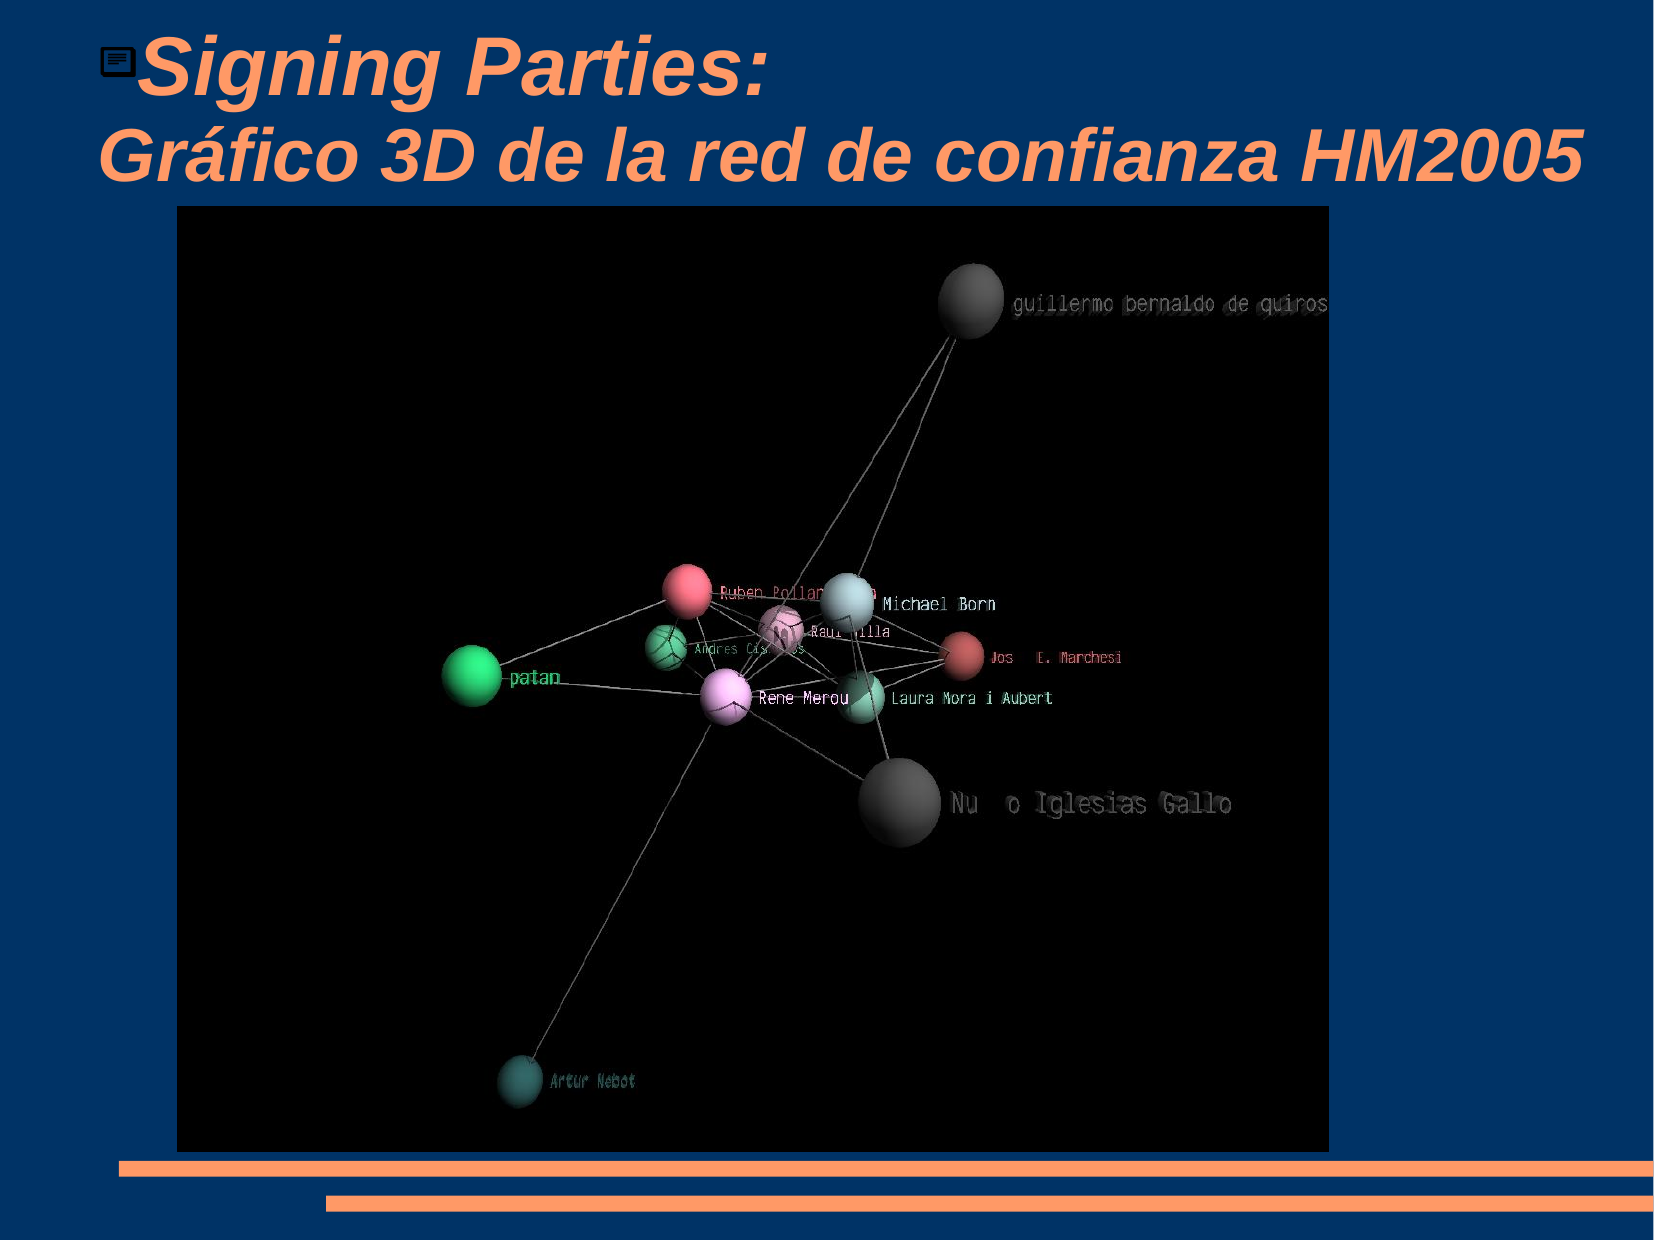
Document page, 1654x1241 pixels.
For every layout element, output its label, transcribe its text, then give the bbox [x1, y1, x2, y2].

title Signing Parties: Gráfico 3D de la red de confianza HM2005 [0, 5, 1625, 213]
picture [177, 206, 1329, 1152]
